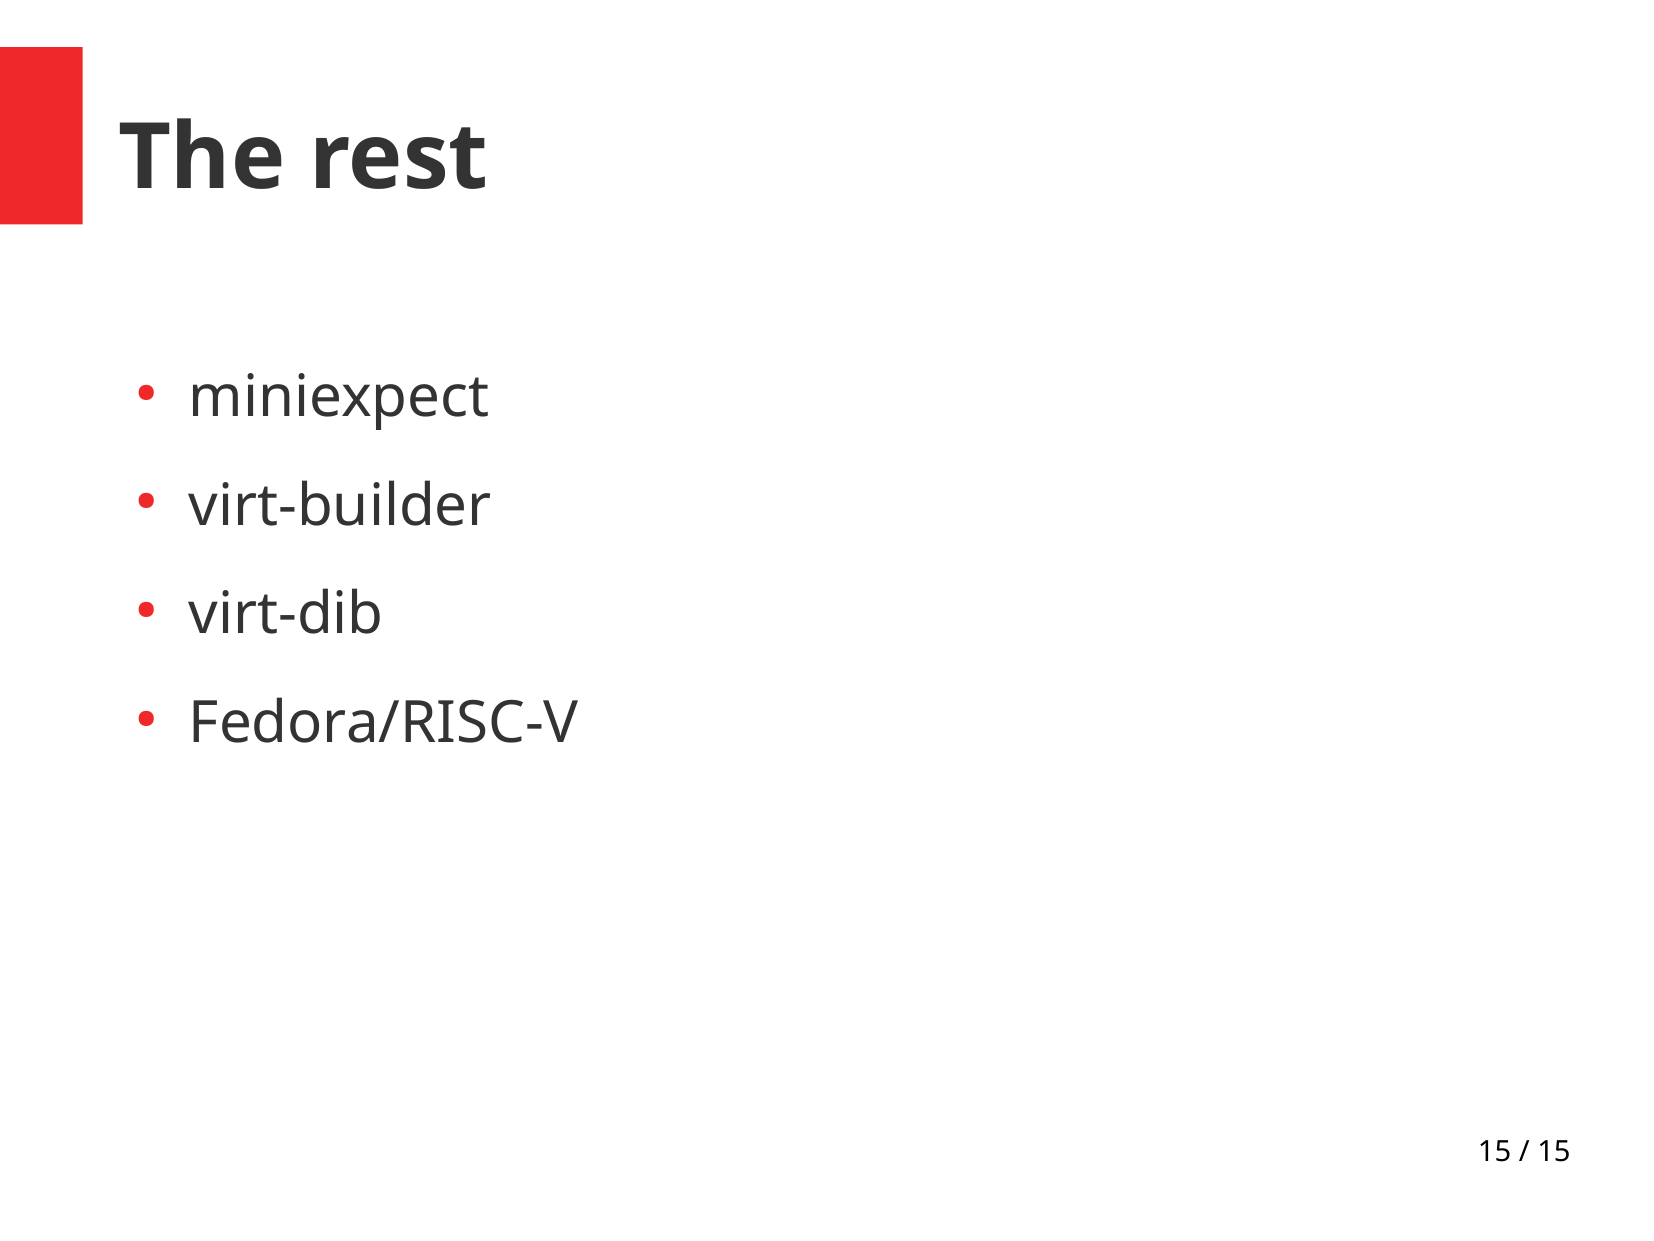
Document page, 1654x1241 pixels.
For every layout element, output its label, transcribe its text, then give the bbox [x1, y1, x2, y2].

title The rest [118, 49, 1571, 257]
list miniexpect virt-builder virt-dib Fedora/RISC-V [118, 354, 1536, 1074]
